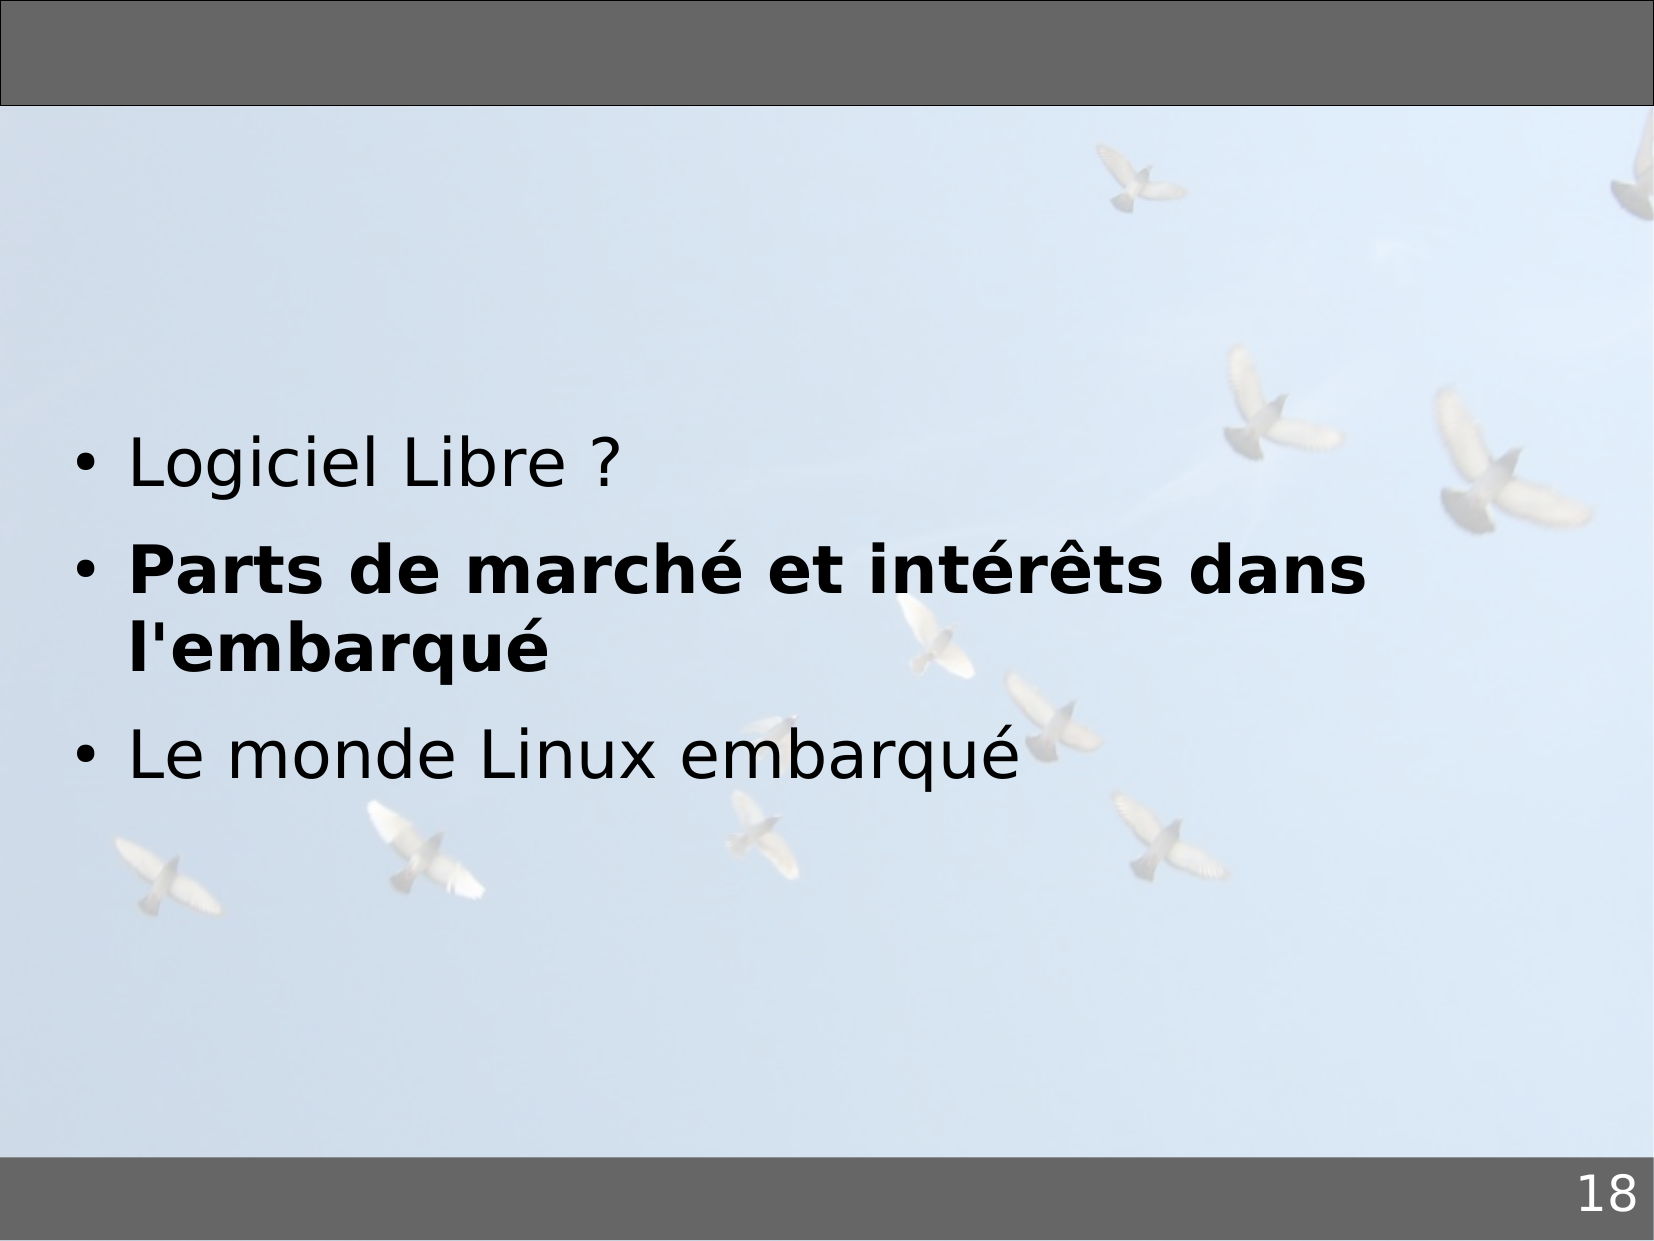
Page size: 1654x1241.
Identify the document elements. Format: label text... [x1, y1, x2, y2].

list Logiciel Libre ? Parts de marché et intérêts dans l'embarqué Le monde Linux embarqué [56, 424, 1628, 795]
